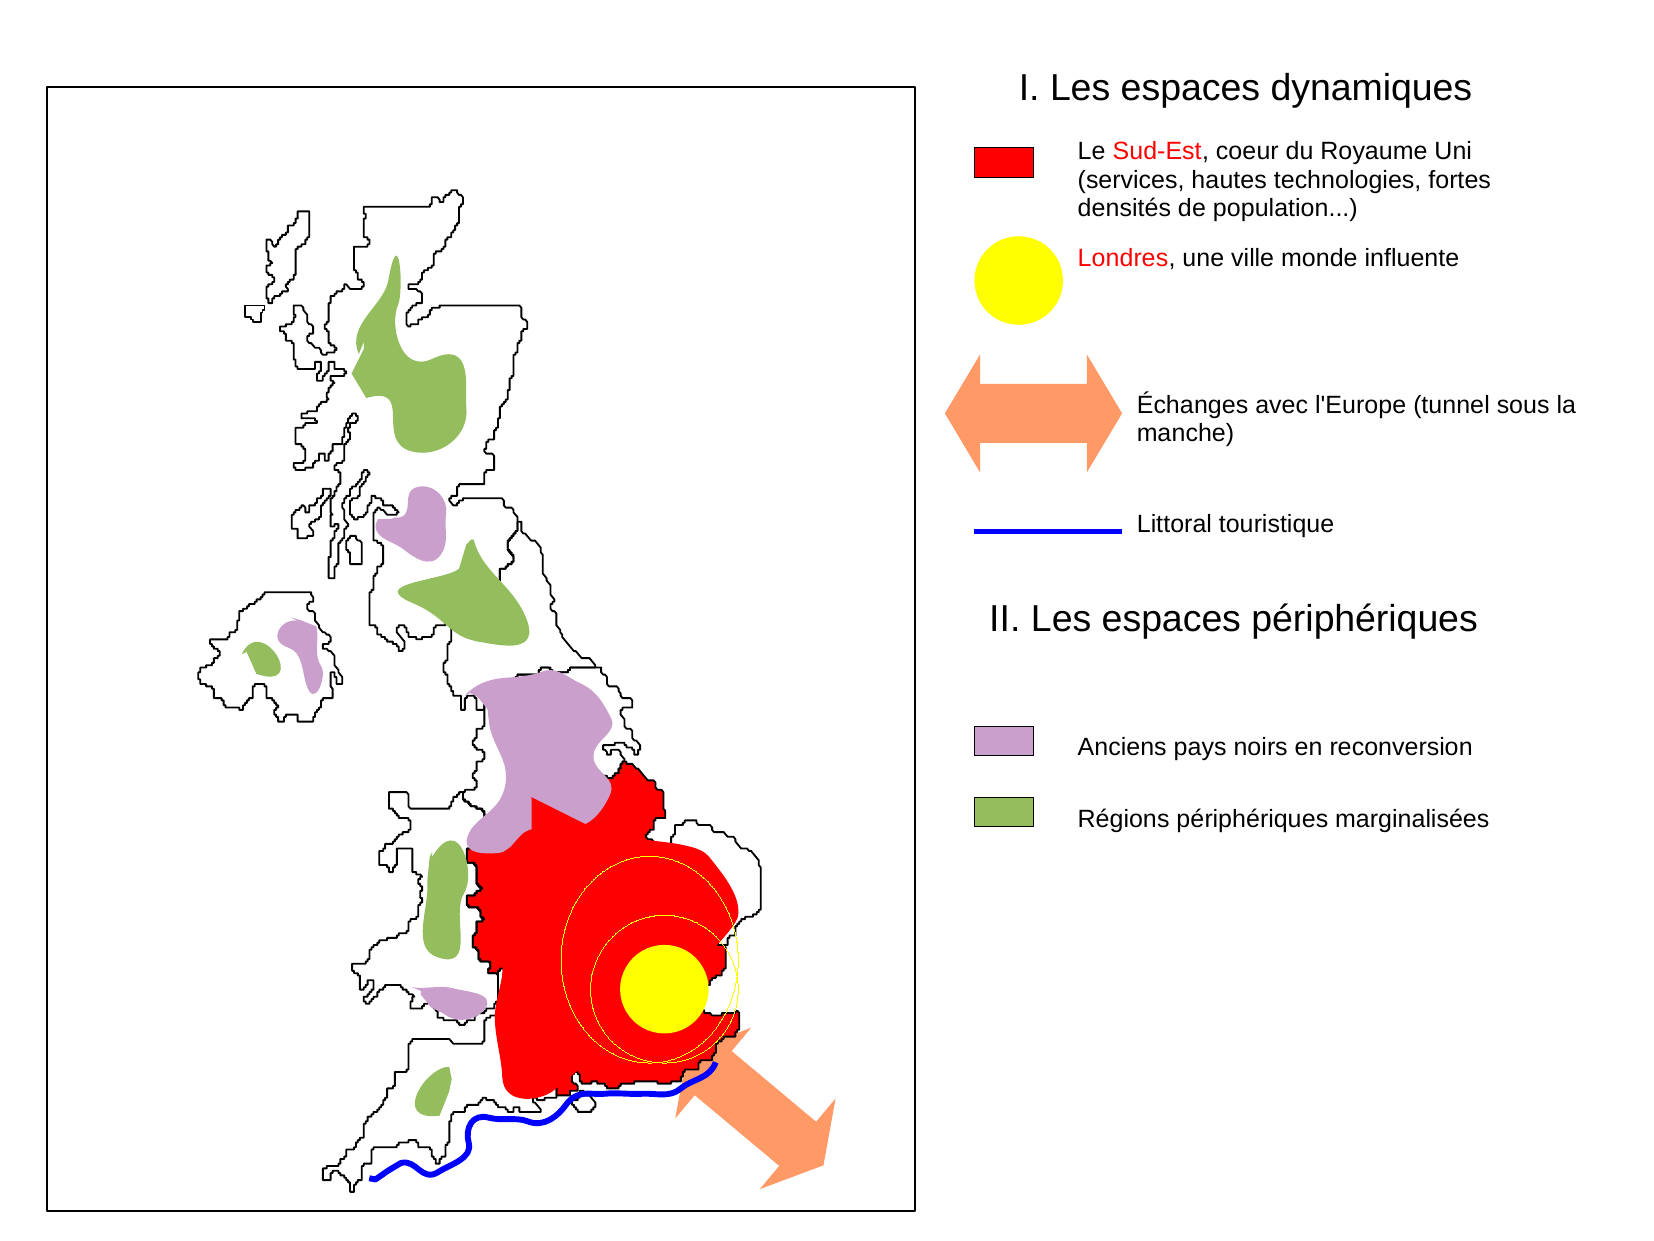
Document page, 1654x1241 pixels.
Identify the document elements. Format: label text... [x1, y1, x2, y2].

text_box Régions périphériques marginalisées [1062, 797, 1595, 841]
text_box [414, 1066, 452, 1117]
text_box [944, 354, 1122, 473]
text_box [277, 617, 323, 695]
text_box [422, 670, 836, 1190]
text_box Échanges avec l'Europe (tunnel sous la manche) [1122, 383, 1654, 455]
text_box [974, 147, 1034, 178]
text_box [397, 539, 530, 646]
text_box Anciens pays noirs en reconversion [1062, 724, 1595, 768]
text_box [974, 797, 1034, 827]
text_box [375, 486, 447, 562]
text_box [974, 236, 1063, 325]
text_box I. Les espaces dynamiques [1003, 59, 1595, 116]
text_box Littoral touristique [1122, 501, 1654, 545]
text_box Le Sud-Est, coeur du Royaume Uni (services, hautes technologies, fortes densités de population...) [1062, 129, 1595, 229]
text_box [974, 726, 1034, 756]
text_box II. Les espaces périphériques [974, 590, 1506, 648]
text_box [412, 986, 488, 1020]
text_box Londres, une ville monde influente [1062, 236, 1595, 280]
text_box [241, 641, 281, 677]
text_box [351, 255, 467, 453]
